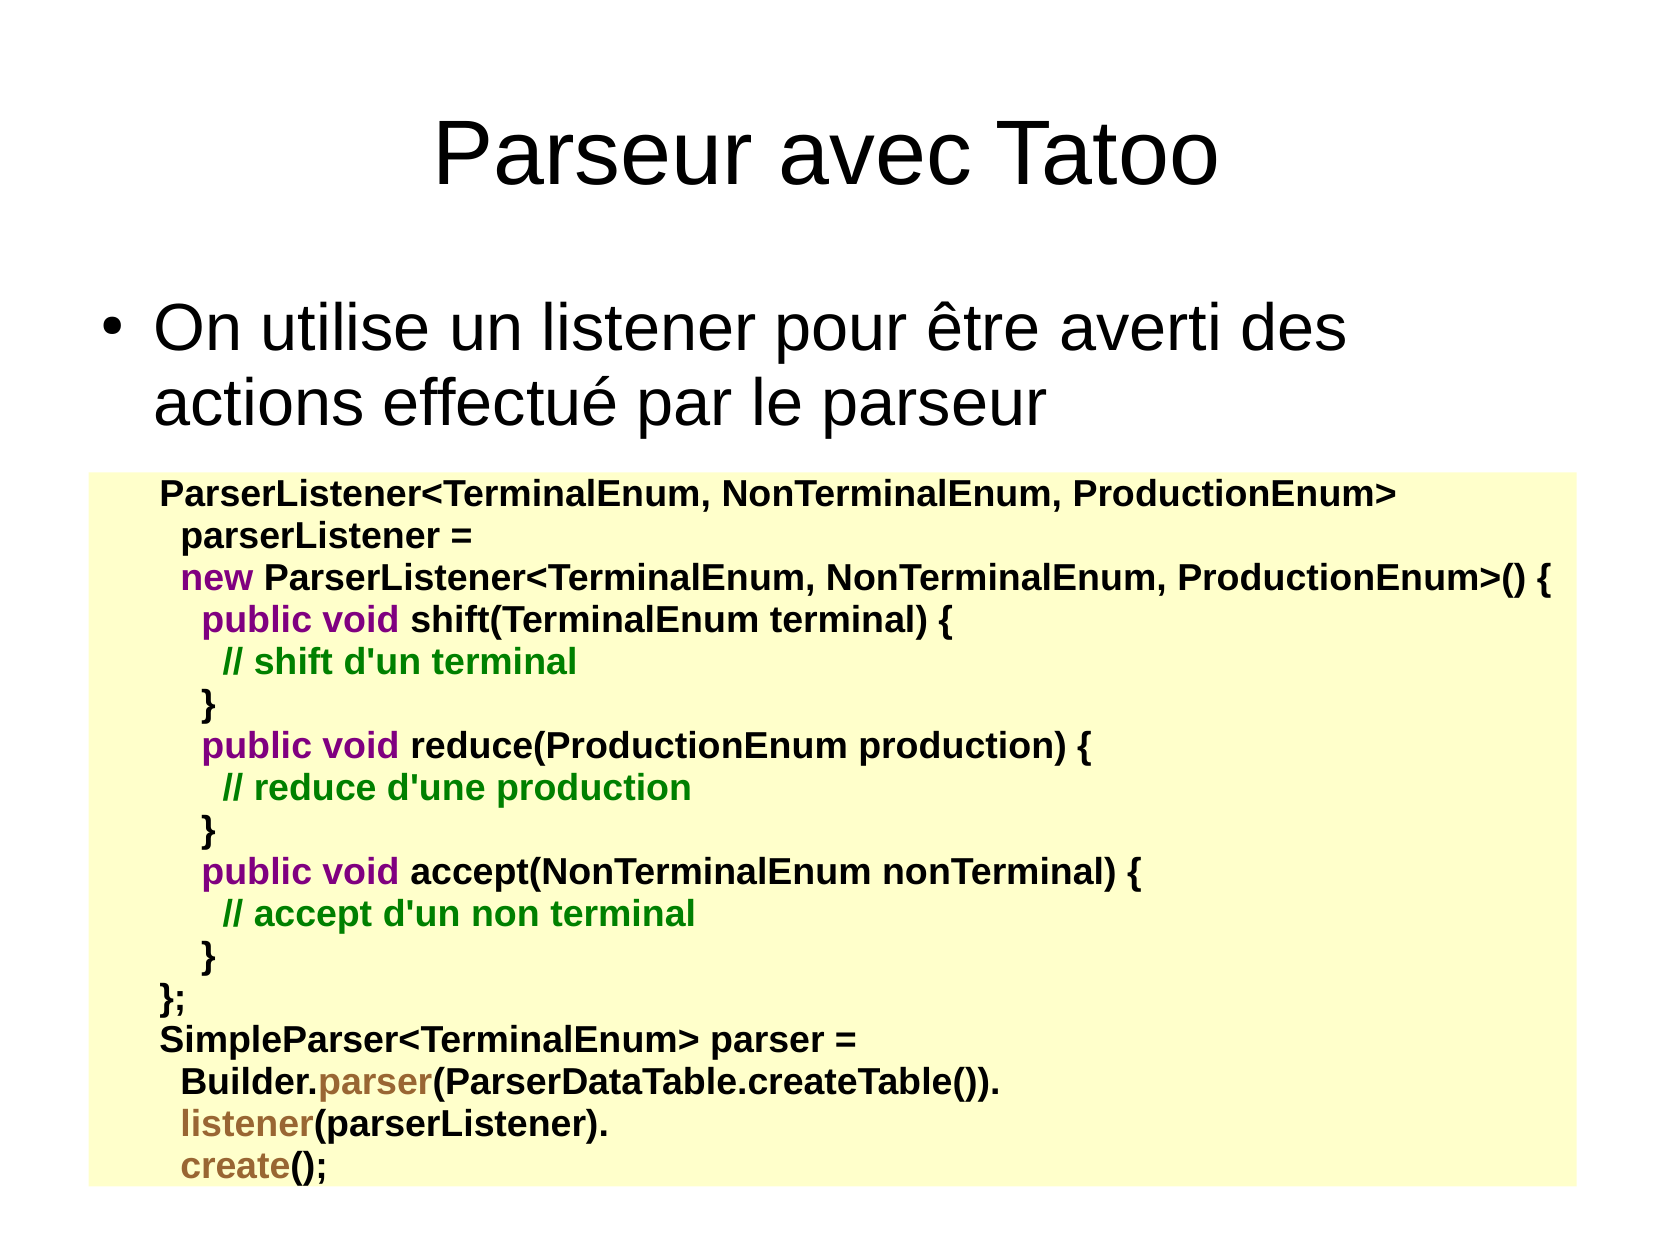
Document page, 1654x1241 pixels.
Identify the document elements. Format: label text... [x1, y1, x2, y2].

title Parseur avec Tatoo [82, 56, 1571, 250]
list ParserListener<TerminalEnum, NonTerminalEnum, ProductionEnum> parserListener = new ParserListener<TerminalEnum, NonTerminalEnum, ProductionEnum>() { public void shift(TerminalEnum terminal) { // shift d'un terminal } public void reduce(ProductionEnum production) { // reduce d'une production } public void accept(NonTerminalEnum nonTerminal) { // accept d'un non terminal } }; SimpleParser<TerminalEnum> parser = Builder.parser(ParserDataTable.createTable()). listener(parserListener). create(); [88, 472, 1577, 1187]
list On utilise un listener pour être averti des actions effectué par le parseur [82, 290, 1571, 443]
